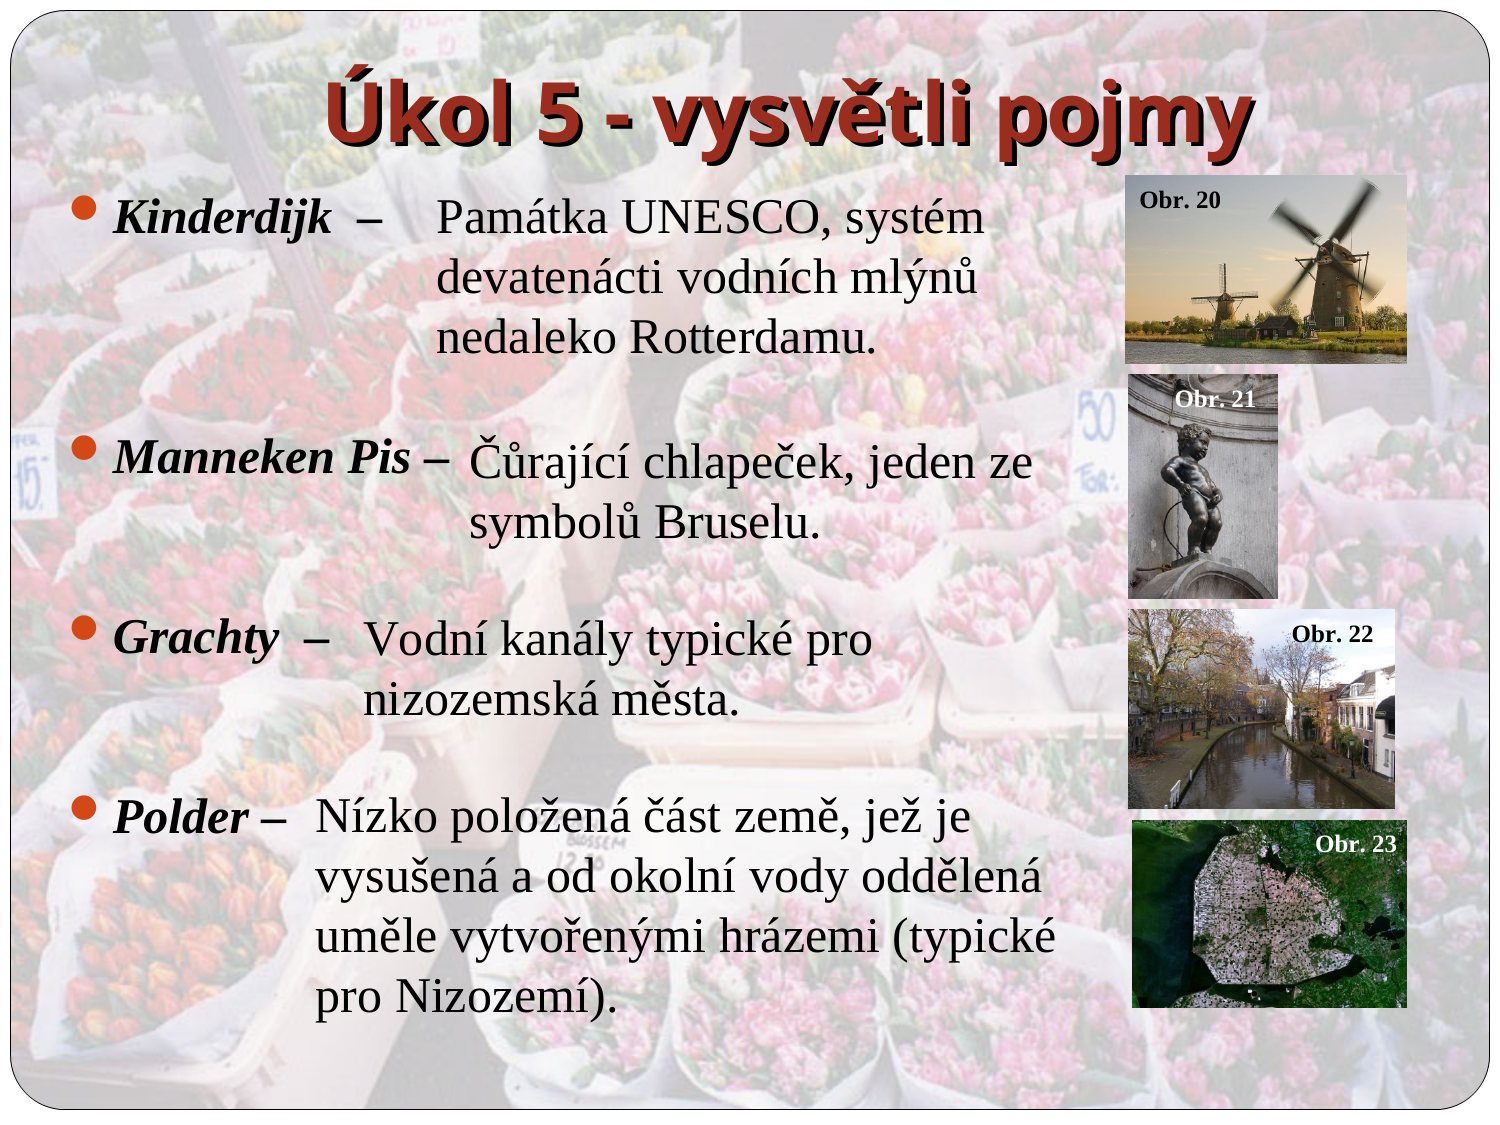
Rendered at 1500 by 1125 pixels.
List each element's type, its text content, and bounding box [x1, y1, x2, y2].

text_box Obr. 21 [1159, 375, 1272, 421]
title Úkol 5 - vysvětli pojmy [150, 46, 1426, 174]
list Kinderdijk – Manneken Pis – Grachty – Polder – [53, 175, 1117, 1047]
text_box Obr. 22 [1276, 609, 1389, 655]
text_box Památka UNESCO, systém devatenácti vodních mlýnů nedaleko Rotterdamu. [421, 175, 1114, 372]
picture [9, 9, 1491, 1111]
text_box Vodní kanály typické pro nizozemská města. [348, 597, 1134, 734]
text_box Obr. 23 [1300, 820, 1413, 866]
text_box Nízko položená část země, jež je vysušená a od okolní vody oddělená uměle vytvořenými hrázemi (typické pro Nizozemí). [301, 774, 1098, 1031]
text_box Čůrající chlapeček, jeden ze symbolů Bruselu. [454, 420, 1100, 557]
text_box Obr. 20 [1124, 175, 1237, 222]
